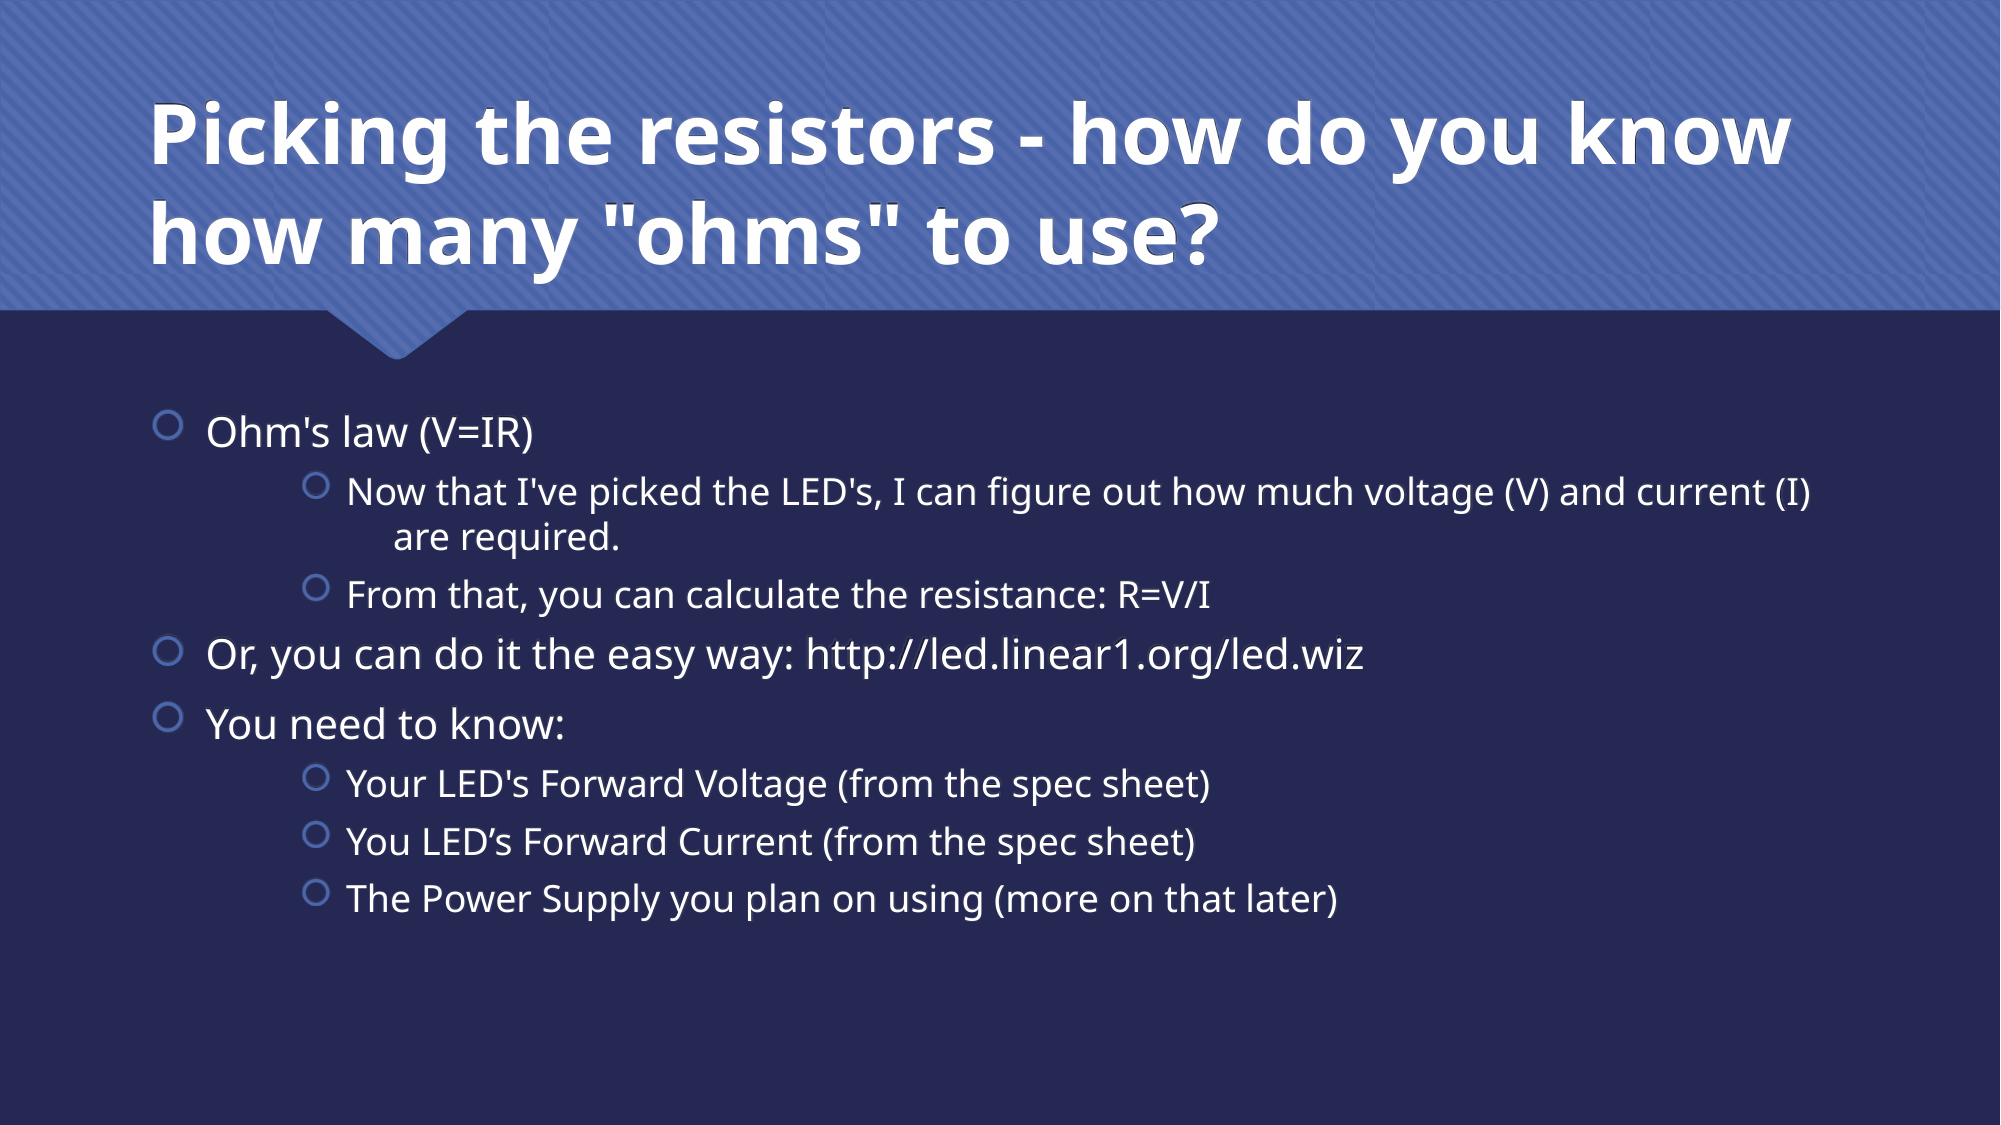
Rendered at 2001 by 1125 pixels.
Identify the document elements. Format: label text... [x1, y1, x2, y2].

list Ohm's law (V=IR) Now that I've picked the LED's, I can figure out how much voltage (V) and current (I) are required. From that, you can calculate the resistance: R=V/I Or, you can do it the easy way: http://led.linear1.org/led.wiz You need to know: Your LED's Forward Voltage (from the spec sheet) You LED’s Forward Current (from the spec sheet) The Power Supply you plan on using (more on that later) [134, 364, 1866, 962]
title Picking the resistors - how do you know how many "ohms" to use? [132, 73, 1868, 233]
